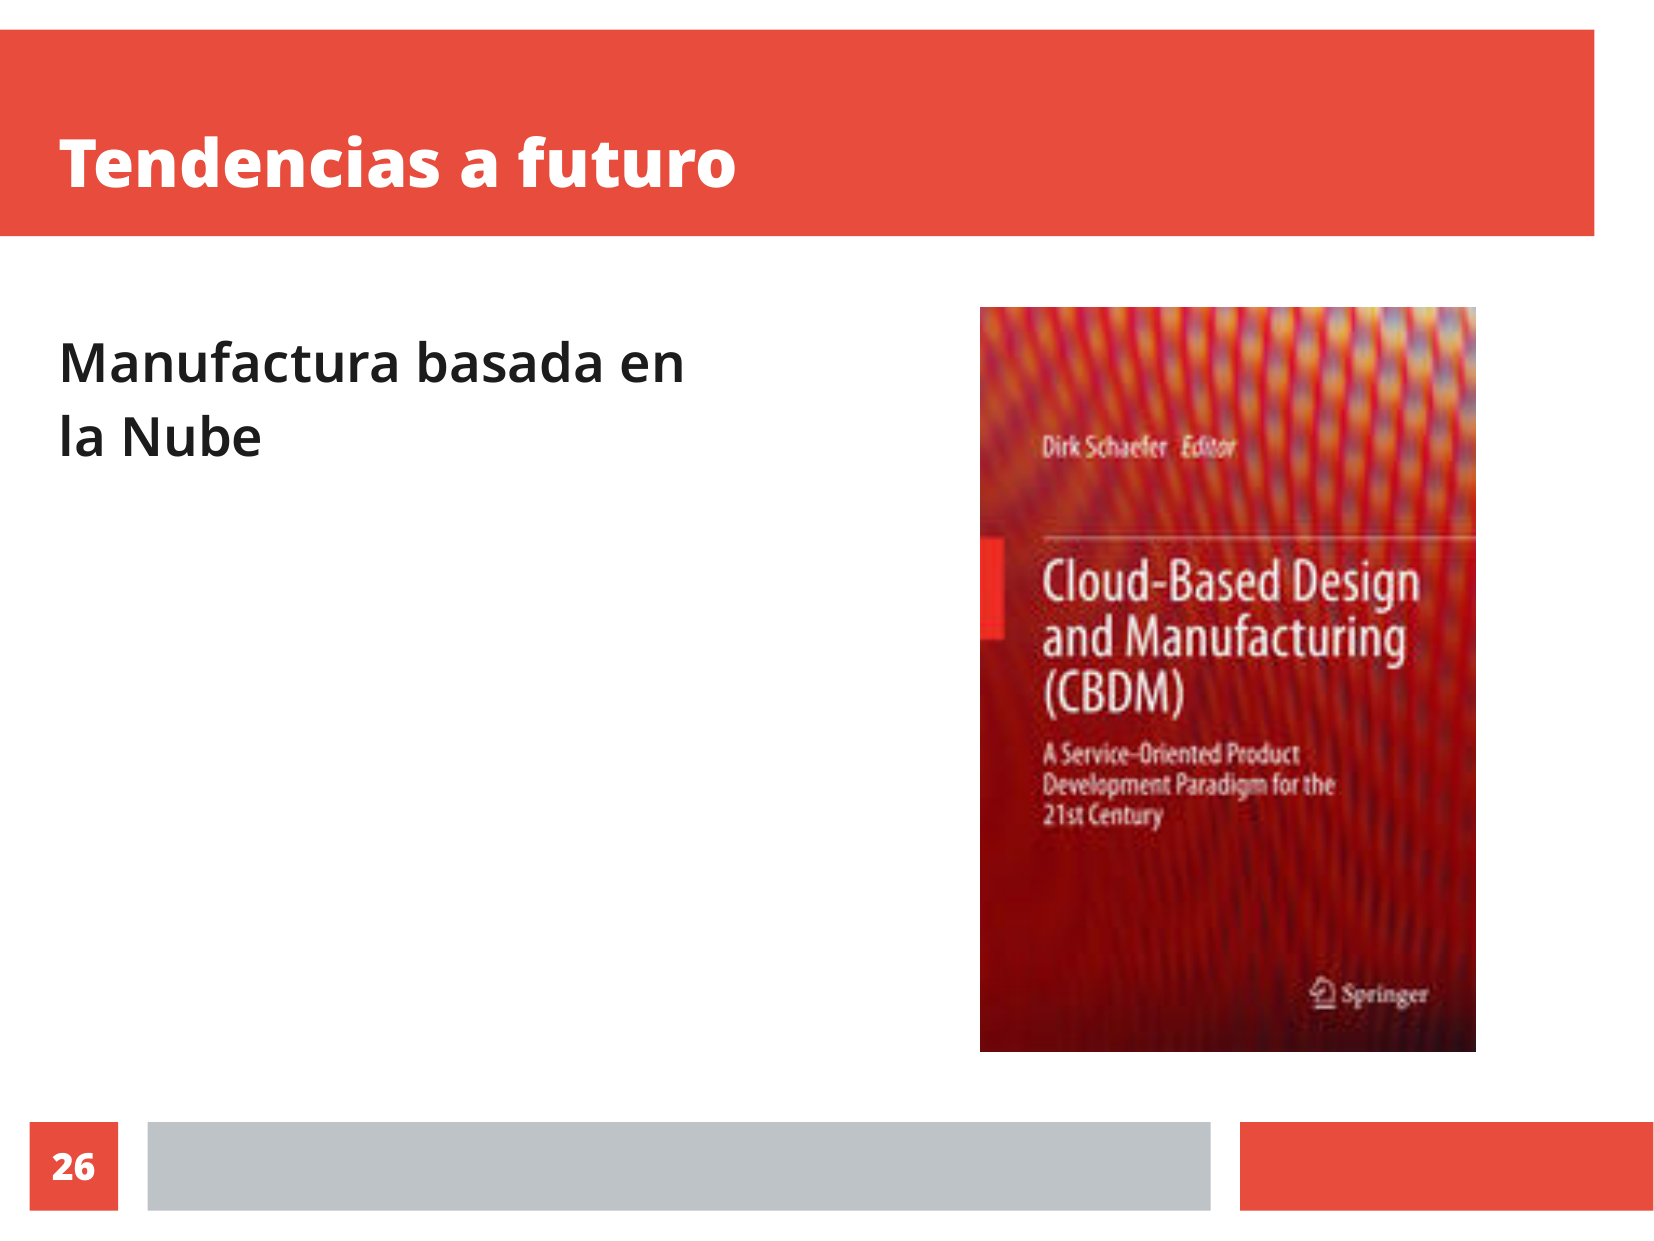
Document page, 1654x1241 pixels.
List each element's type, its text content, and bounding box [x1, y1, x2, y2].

picture [980, 307, 1476, 1052]
list Manufactura basada en la Nube [59, 324, 745, 1093]
title Tendencias a futuro [59, 59, 1595, 207]
